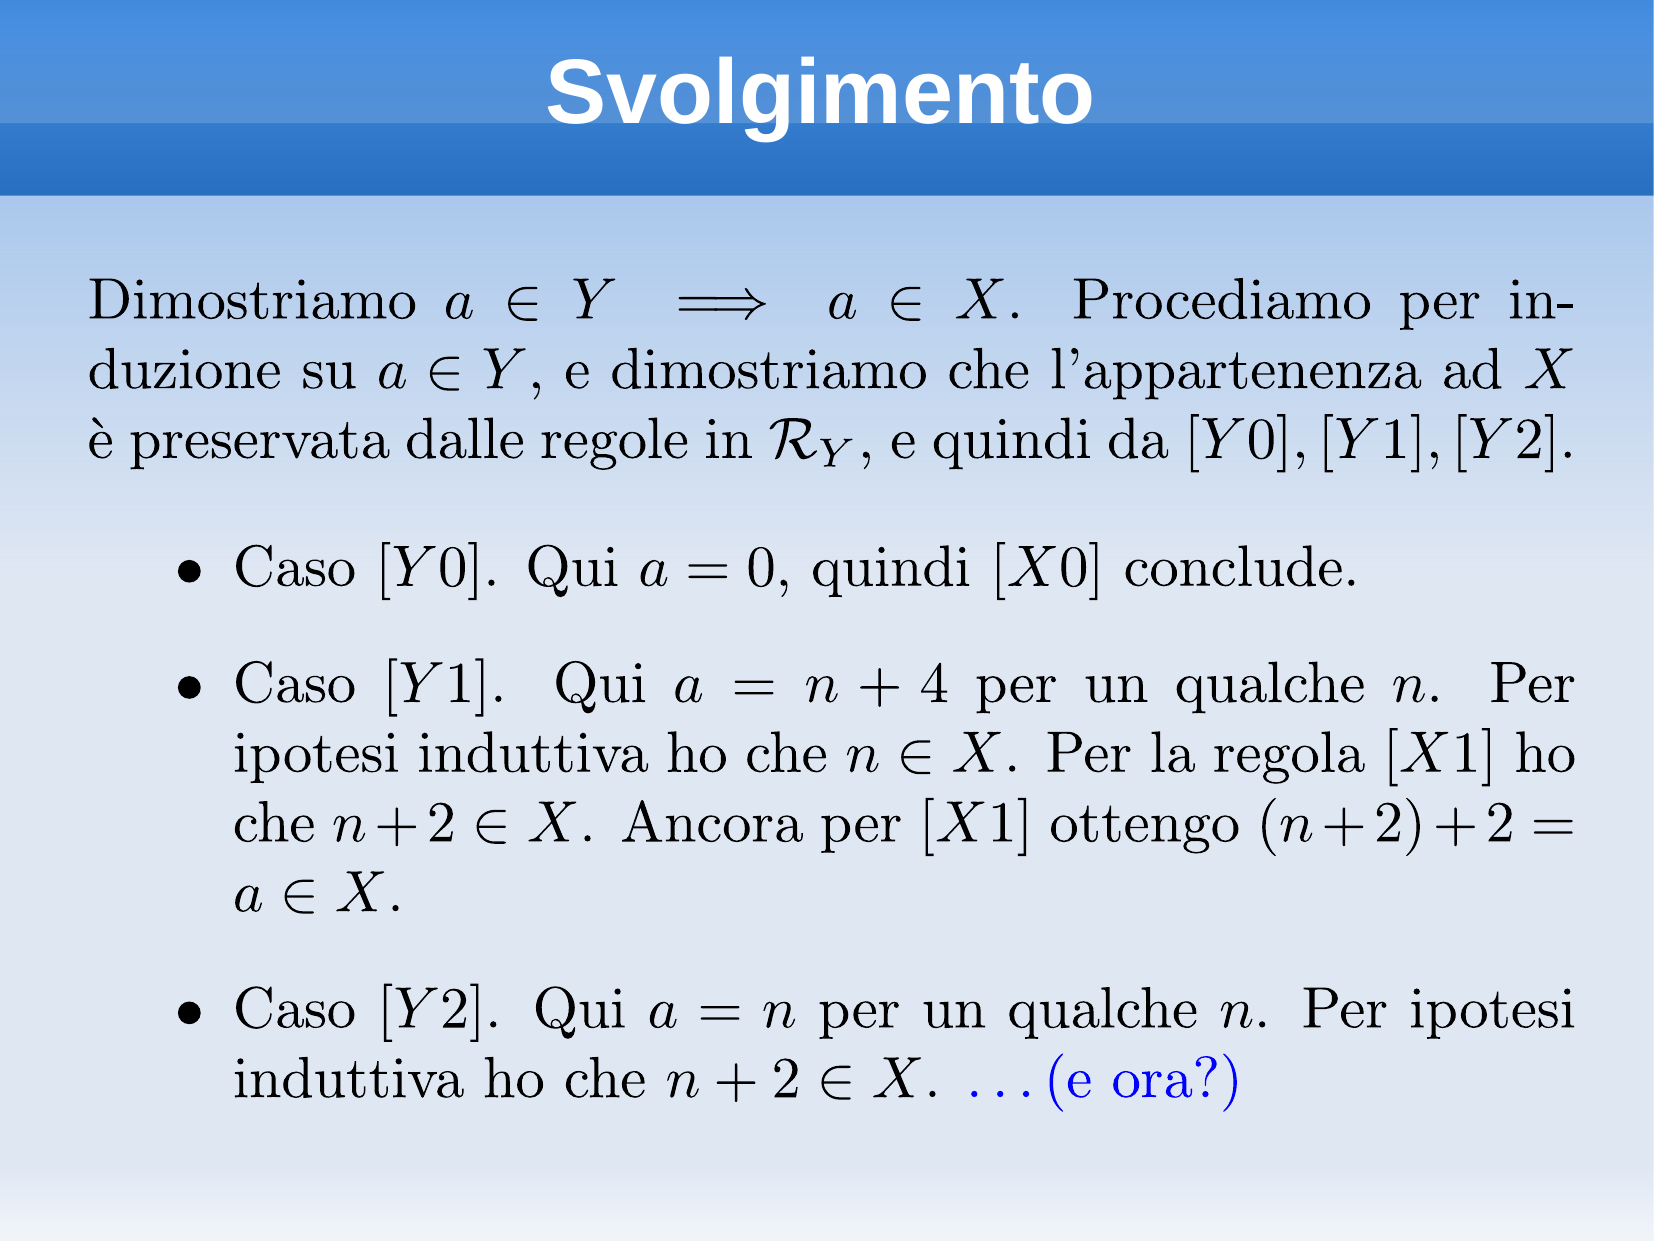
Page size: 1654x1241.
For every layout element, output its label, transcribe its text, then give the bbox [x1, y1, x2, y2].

picture [0, 0, 1654, 1241]
title Svolgimento [76, 0, 1565, 196]
text_box [85, 277, 1577, 1112]
